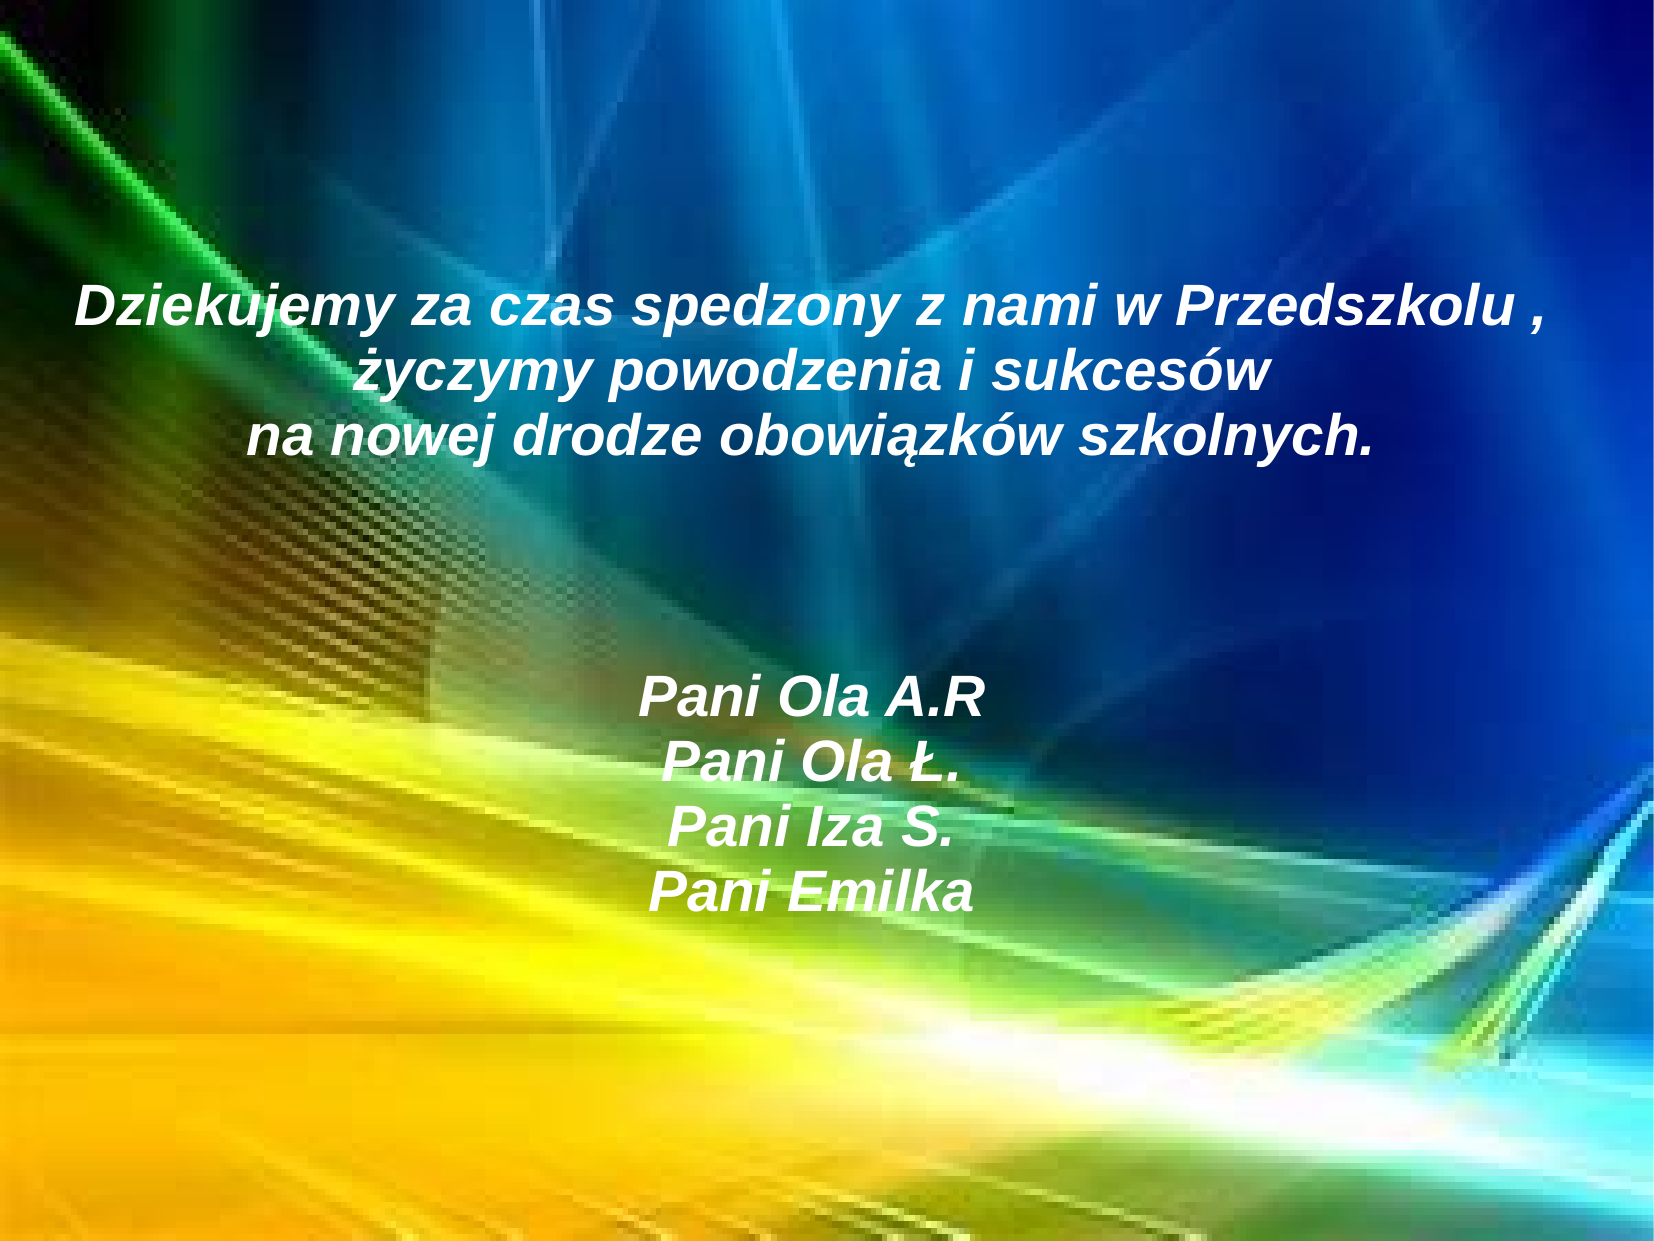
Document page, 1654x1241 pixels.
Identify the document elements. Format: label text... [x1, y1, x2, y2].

picture [816, 252, 820, 265]
picture [794, 258, 803, 265]
picture [298, 258, 313, 265]
text_box Dziekujemy za czas spedzony z nami w Przedszkolu , życzymy powodzenia i sukcesów na nowej drodze obowiązków szkolnych. Pani Ola A.R Pani Ola Ł. Pani Iza S. Pani Emilka [0, 265, 1625, 1241]
picture [0, 0, 1654, 1241]
